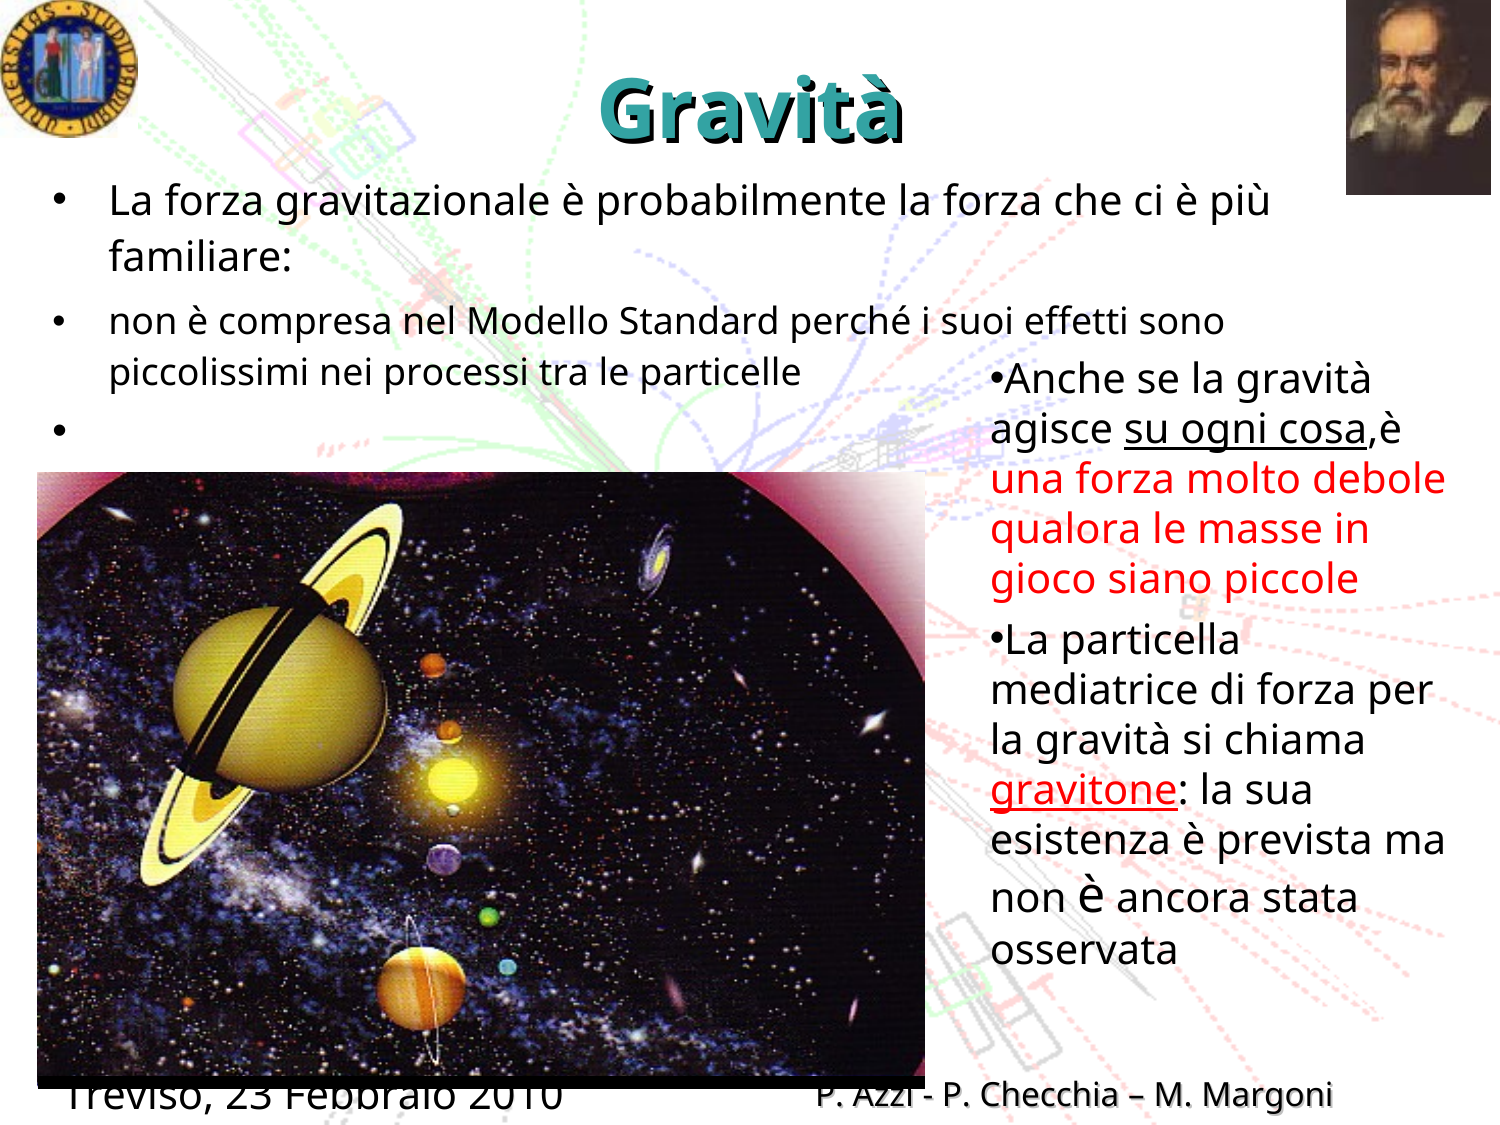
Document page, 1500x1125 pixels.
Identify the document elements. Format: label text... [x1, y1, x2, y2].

title Gravità [0, 0, 1500, 213]
text_box Anche se la gravità agisce su ogni cosa,è una forza molto debole qualora le masse in gioco siano piccole La particella mediatrice di forza per la gravità si chiama gravitone: la sua esistenza è prevista ma non è ancora stata osservata [974, 344, 1463, 981]
picture [0, 213, 1500, 1125]
list La forza gravitazionale è probabilmente la forza che ci è più familiare: non è compresa nel Modello Standard perché i suoi effetti sono piccolissimi nei processi tra le particelle [37, 162, 1438, 467]
chart [37, 472, 925, 1076]
